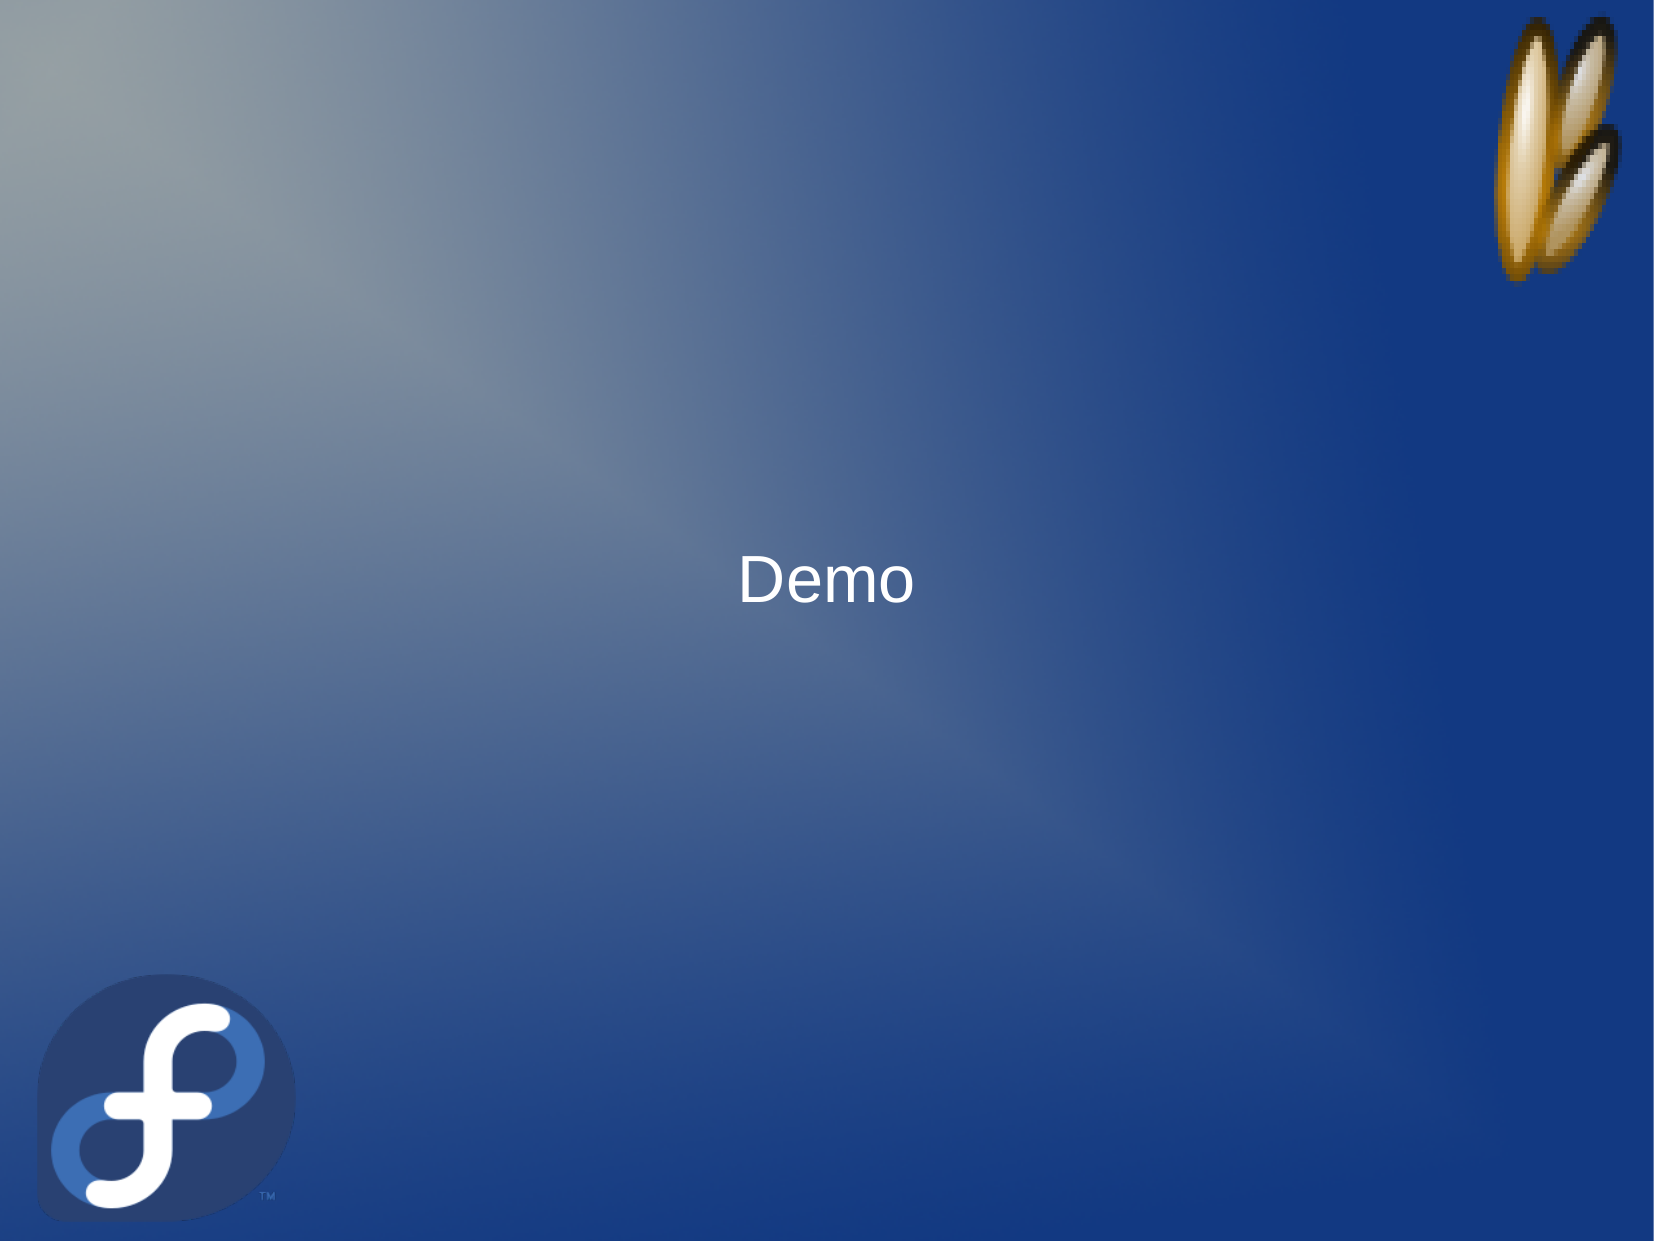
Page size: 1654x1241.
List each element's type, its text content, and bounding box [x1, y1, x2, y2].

subtitle Demo [82, 49, 1571, 1109]
picture [0, 0, 1654, 1241]
